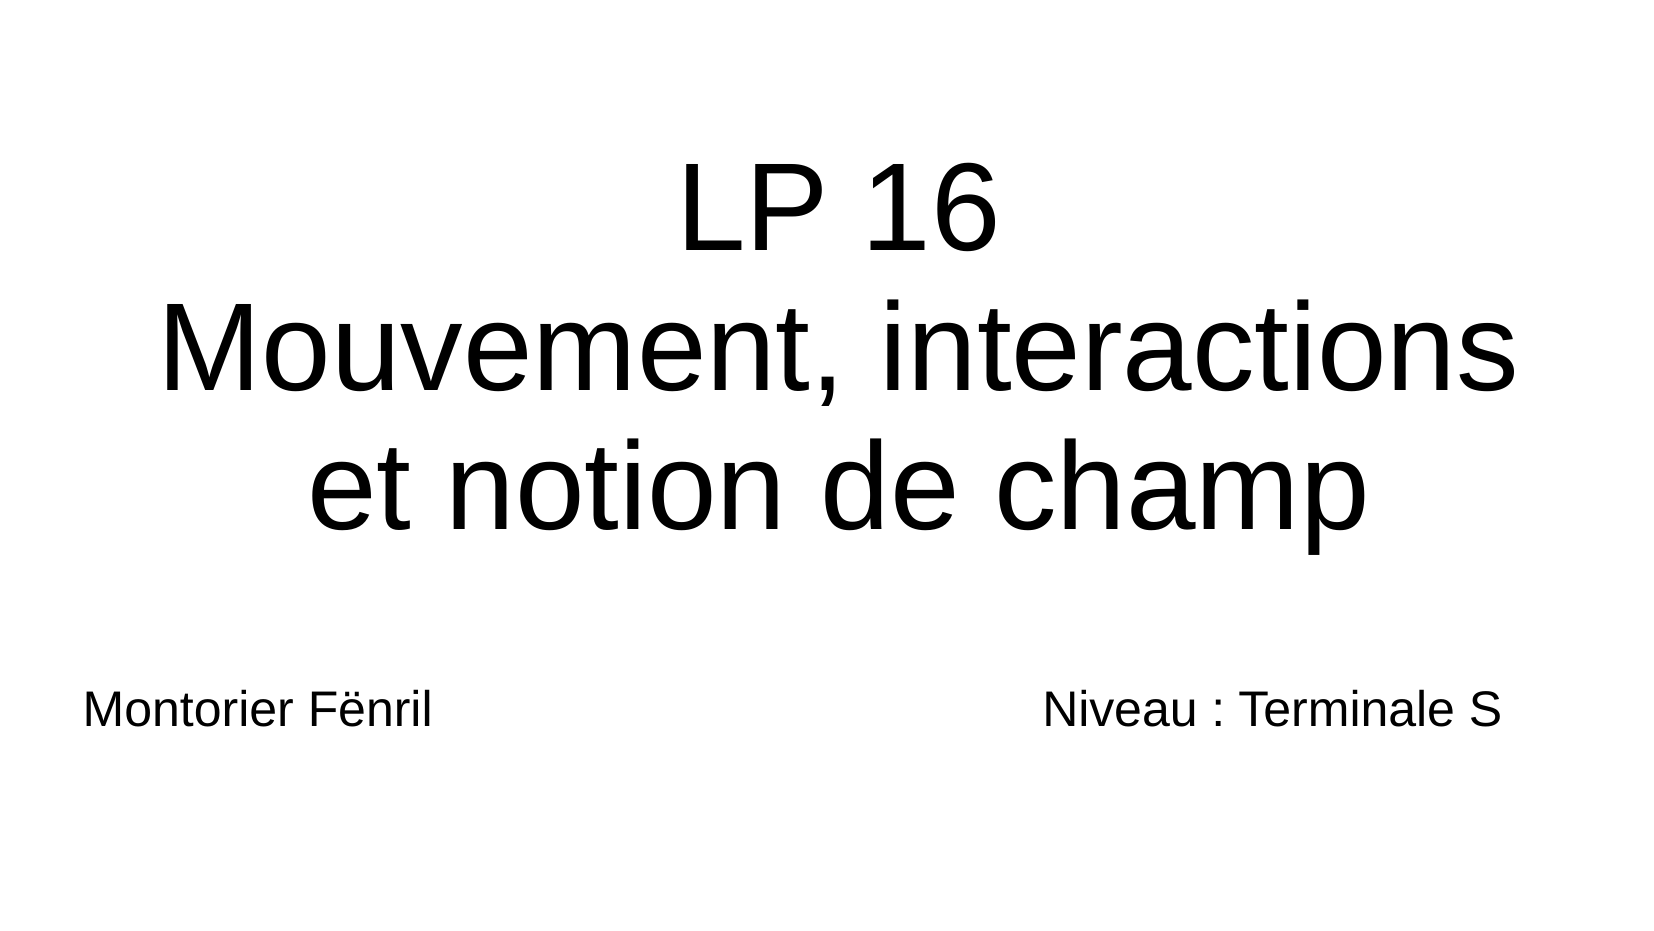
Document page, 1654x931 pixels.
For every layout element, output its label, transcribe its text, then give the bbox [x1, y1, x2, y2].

title LP 16 Mouvement, interactions et notion de champ [94, 136, 1583, 557]
subtitle Montorier Fënril Niveau : Terminale S [82, 661, 1571, 758]
